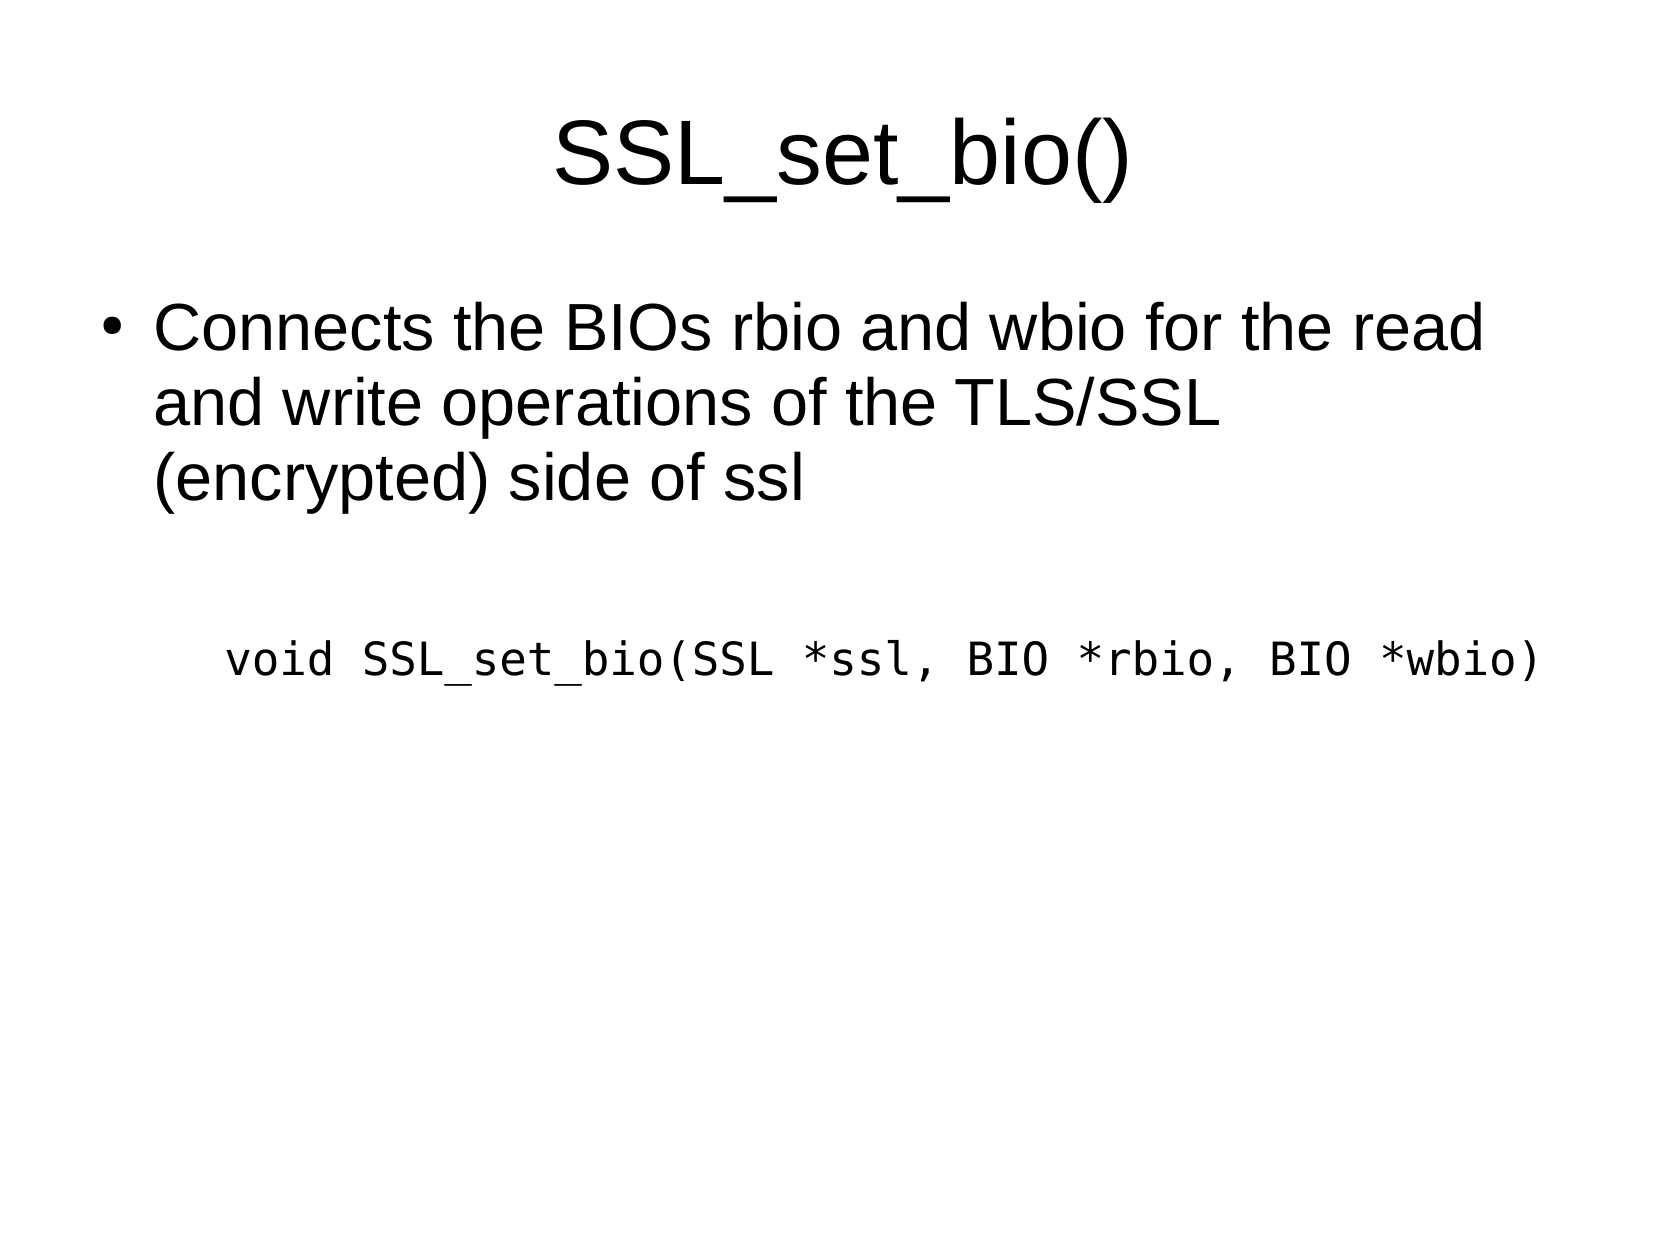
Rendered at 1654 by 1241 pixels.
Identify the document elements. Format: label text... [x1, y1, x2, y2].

title SSL_set_bio() [82, 56, 1571, 250]
list Connects the BIOs rbio and wbio for the read and write operations of the TLS/SSL (encrypted) side of ssl void SSL_set_bio(SSL *ssl, BIO *rbio, BIO *wbio) [82, 290, 1571, 1109]
